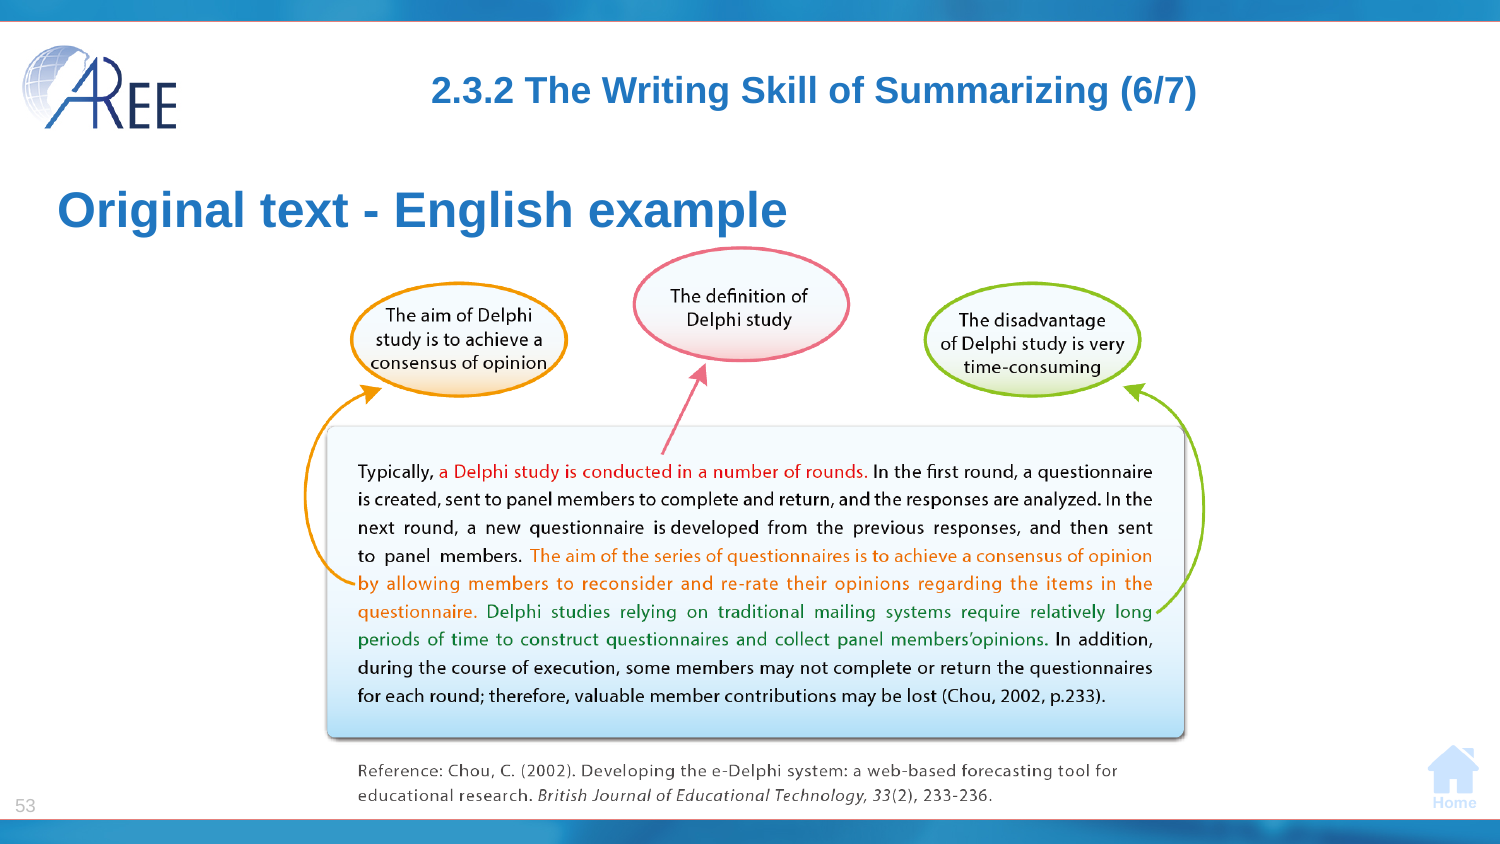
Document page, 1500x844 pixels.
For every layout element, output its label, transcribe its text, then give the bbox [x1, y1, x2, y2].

title 2.3.2 The Writing Skill of Summarizing (6/7) [415, 63, 1466, 155]
text_box 53 [0, 782, 338, 827]
subtitle Original text - English example [42, 128, 1461, 268]
picture [301, 242, 1206, 808]
